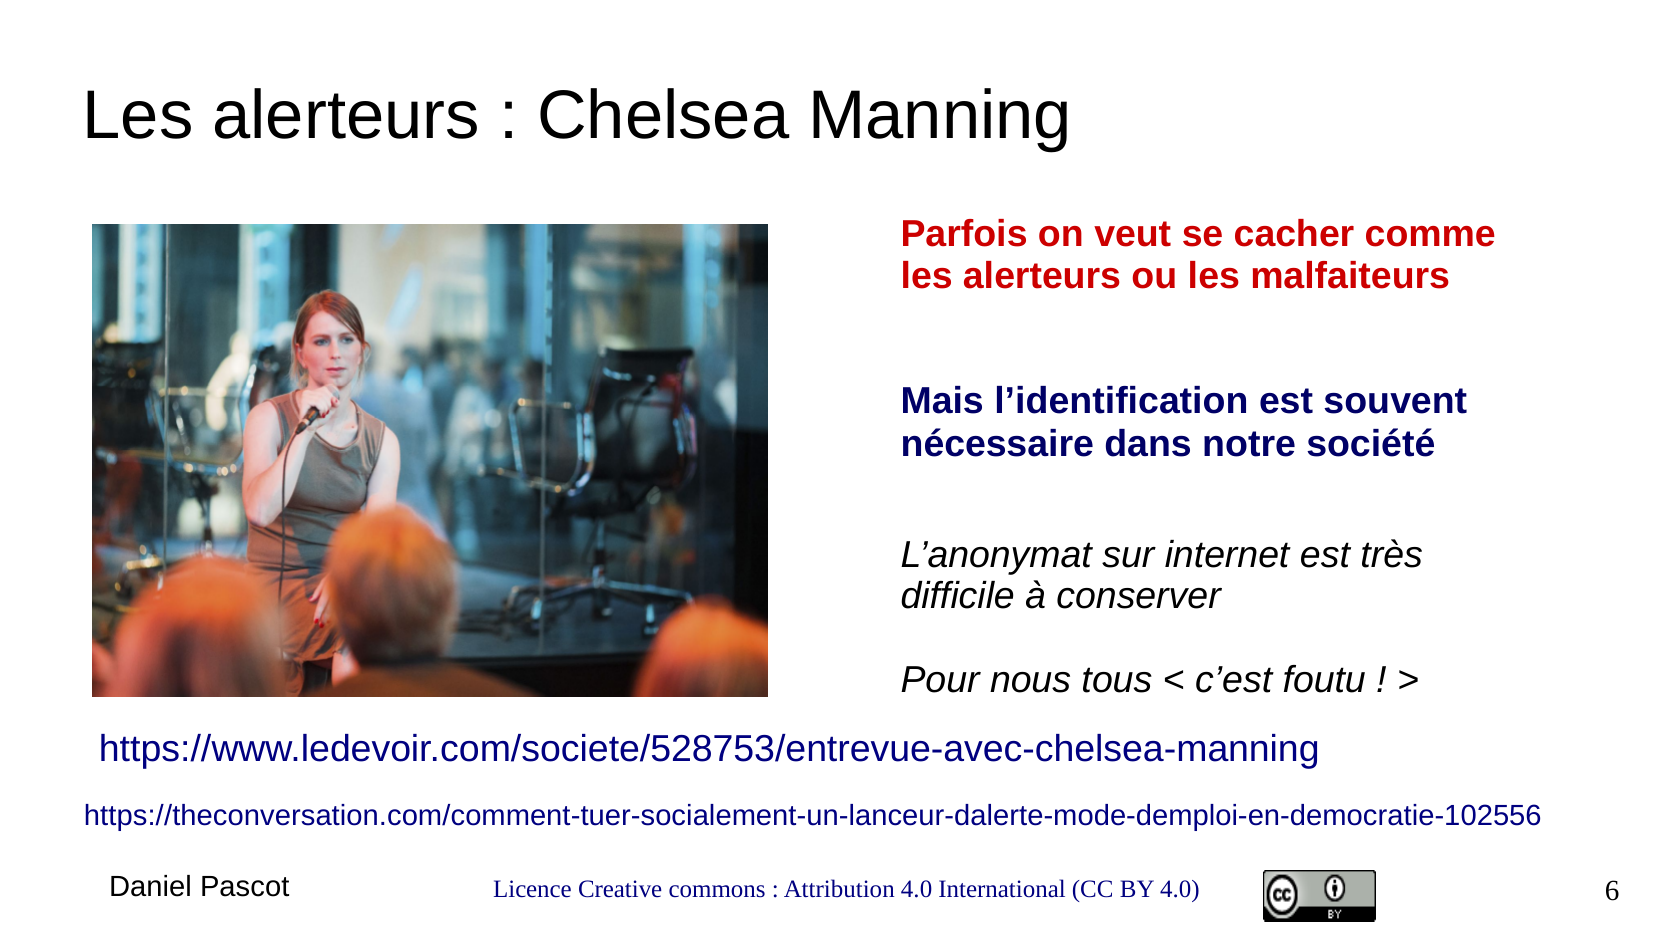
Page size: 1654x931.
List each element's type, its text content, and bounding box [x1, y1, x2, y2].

text_box https://www.ledevoir.com/societe/528753/entrevue-avec-chelsea-manning [84, 720, 1335, 778]
text_box https://theconversation.com/comment-tuer-socialement-un-lanceur-dalerte-mode-demploi-en-democratie-102556 [69, 791, 1560, 851]
picture [1263, 870, 1376, 922]
title Les alerteurs : Chelsea Manning [82, 37, 1571, 193]
text_box L’anonymat sur internet est très difficile à conserver Pour nous tous < c’est foutu ! > [885, 525, 1524, 709]
text_box Parfois on veut se cacher comme les alerteurs ou les malfaiteurs Mais l’identification est souvent nécessaire dans notre société [885, 204, 1512, 525]
picture [92, 224, 768, 697]
